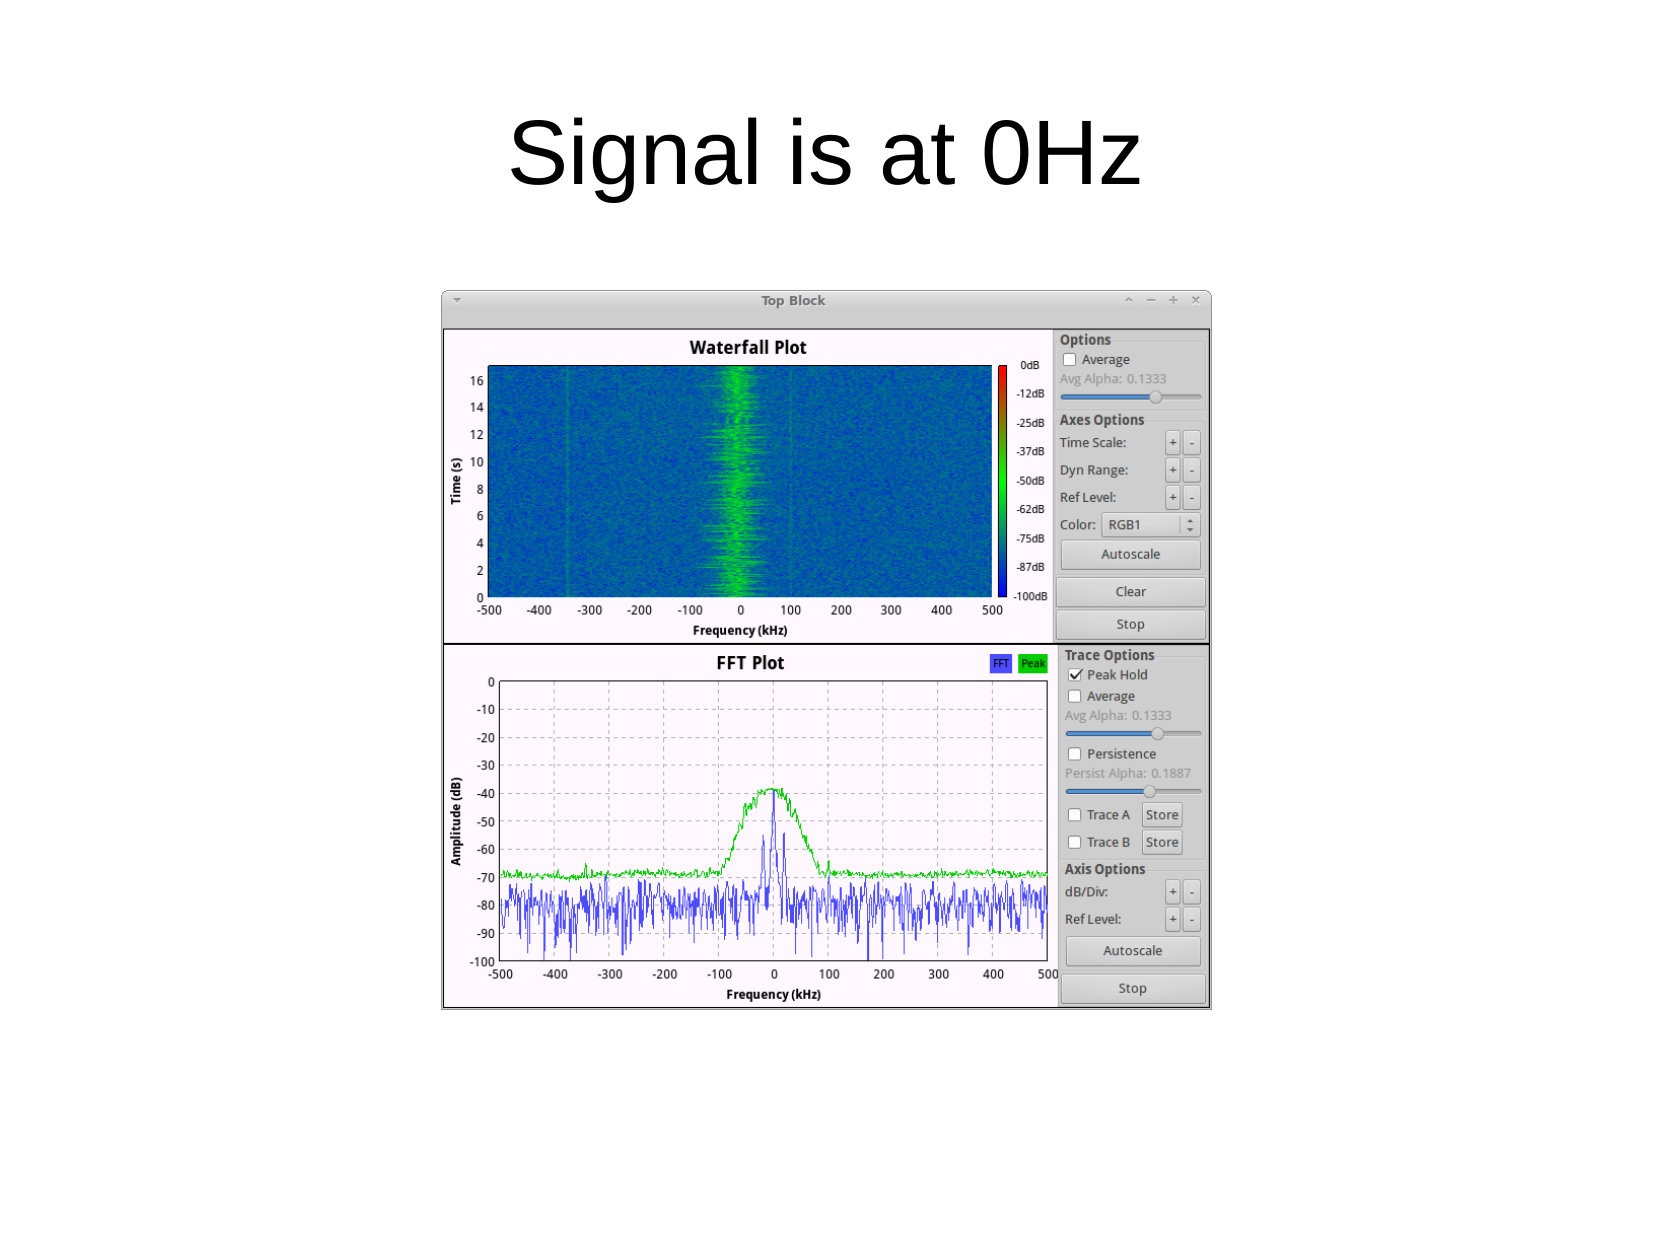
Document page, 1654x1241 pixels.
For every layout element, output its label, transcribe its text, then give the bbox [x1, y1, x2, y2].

picture [441, 290, 1212, 1010]
title Signal is at 0Hz [82, 49, 1571, 257]
